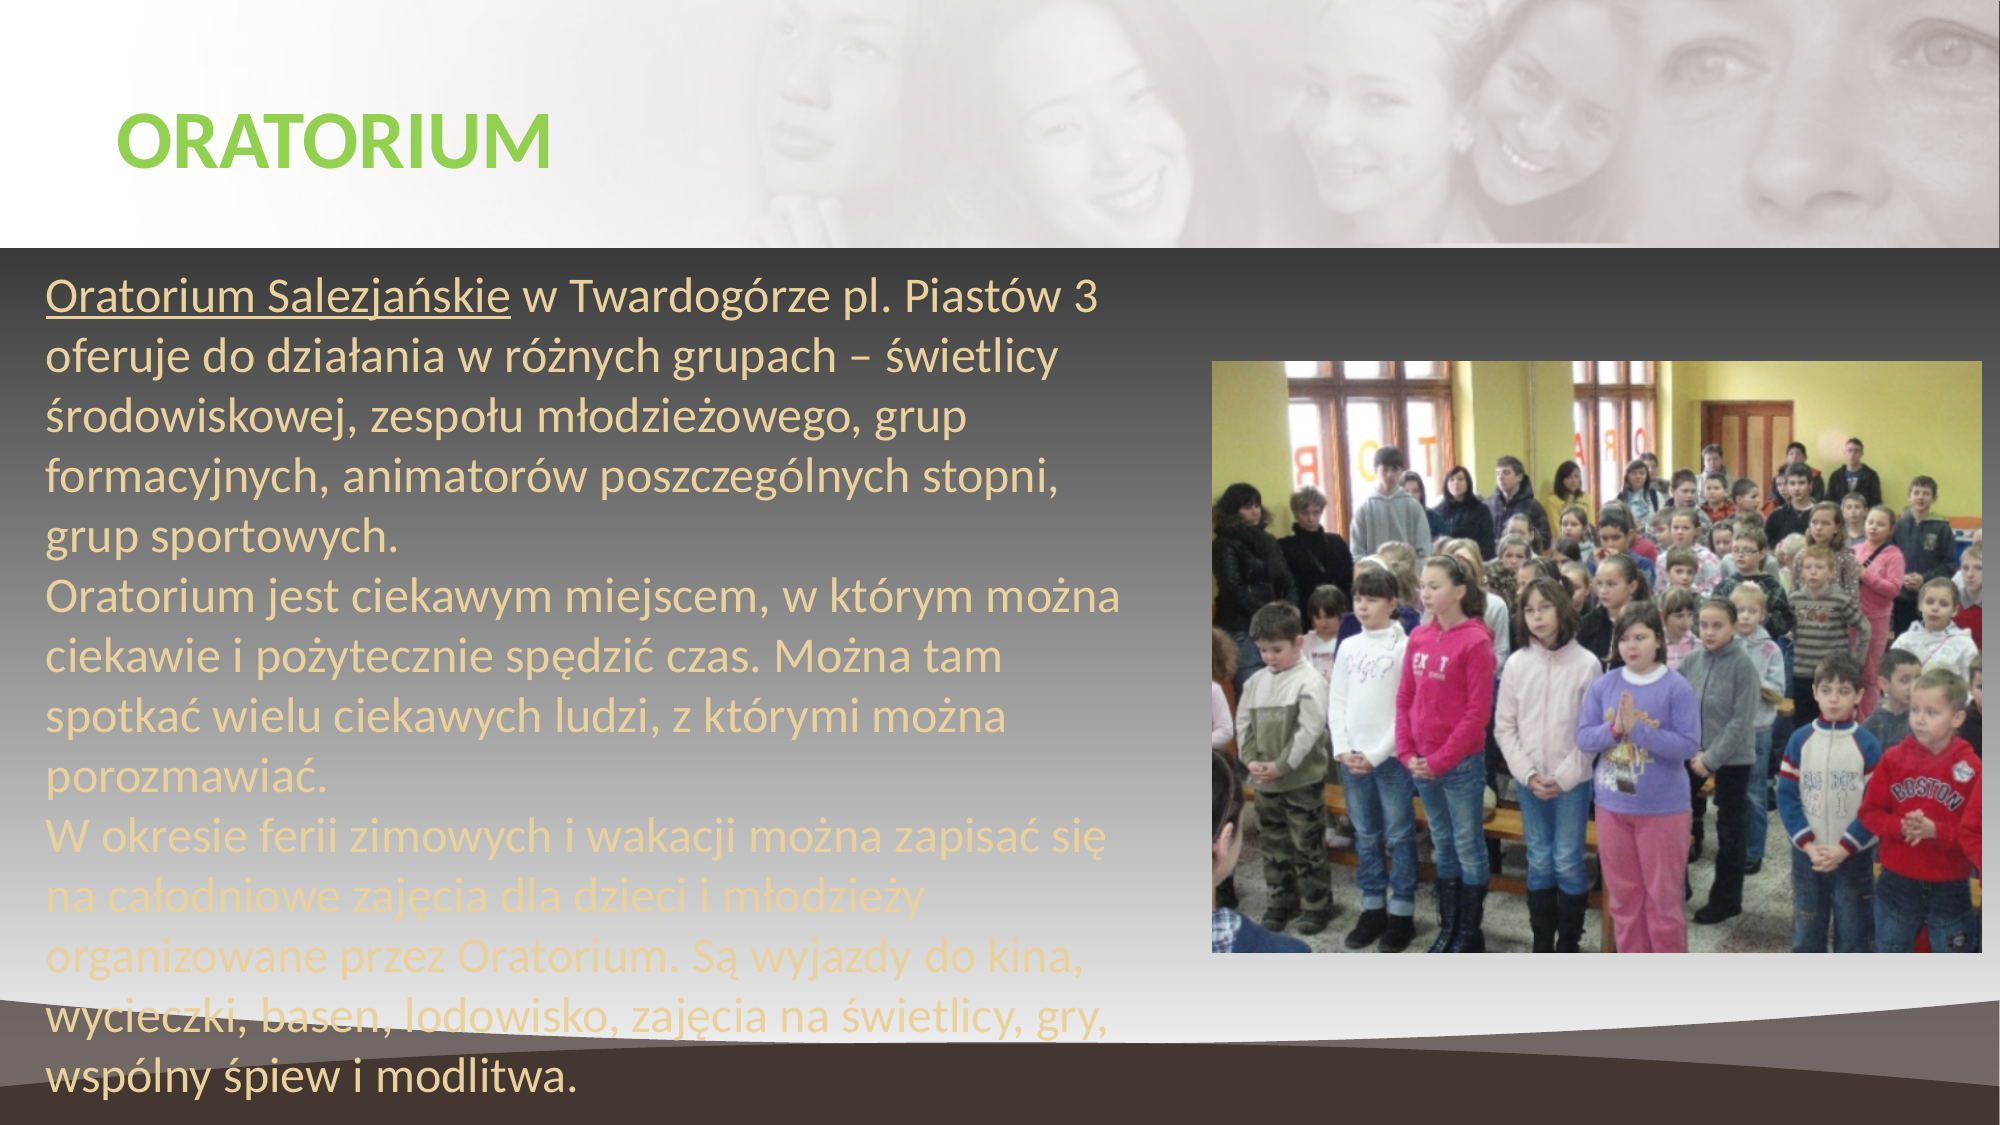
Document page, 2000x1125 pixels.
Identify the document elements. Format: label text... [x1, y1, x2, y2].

picture [1212, 361, 1982, 953]
text_box ORATORIUM [101, 78, 1024, 193]
picture [0, 0, 2000, 248]
text_box Oratorium Salezjańskie w Twardogórze pl. Piastów 3 oferuje do działania w różnych grupach – świetlicy środowiskowej, zespołu młodzieżowego, grup formacyjnych, animatorów poszczególnych stopni, grup sportowych. Oratorium jest ciekawym miejscem, w którym można ciekawie i pożytecznie spędzić czas. Można tam spotkać wielu ciekawych ludzi, z którymi można porozmawiać. W okresie ferii zimowych i wakacji można zapisać się na całodniowe zajęcia dla dzieci i młodzieży organizowane przez Oratorium. Są wyjazdy do kina, wycieczki, basen, lodowisko, zajęcia na świetlicy, gry, wspólny śpiew i modlitwa. [31, 255, 1177, 1125]
